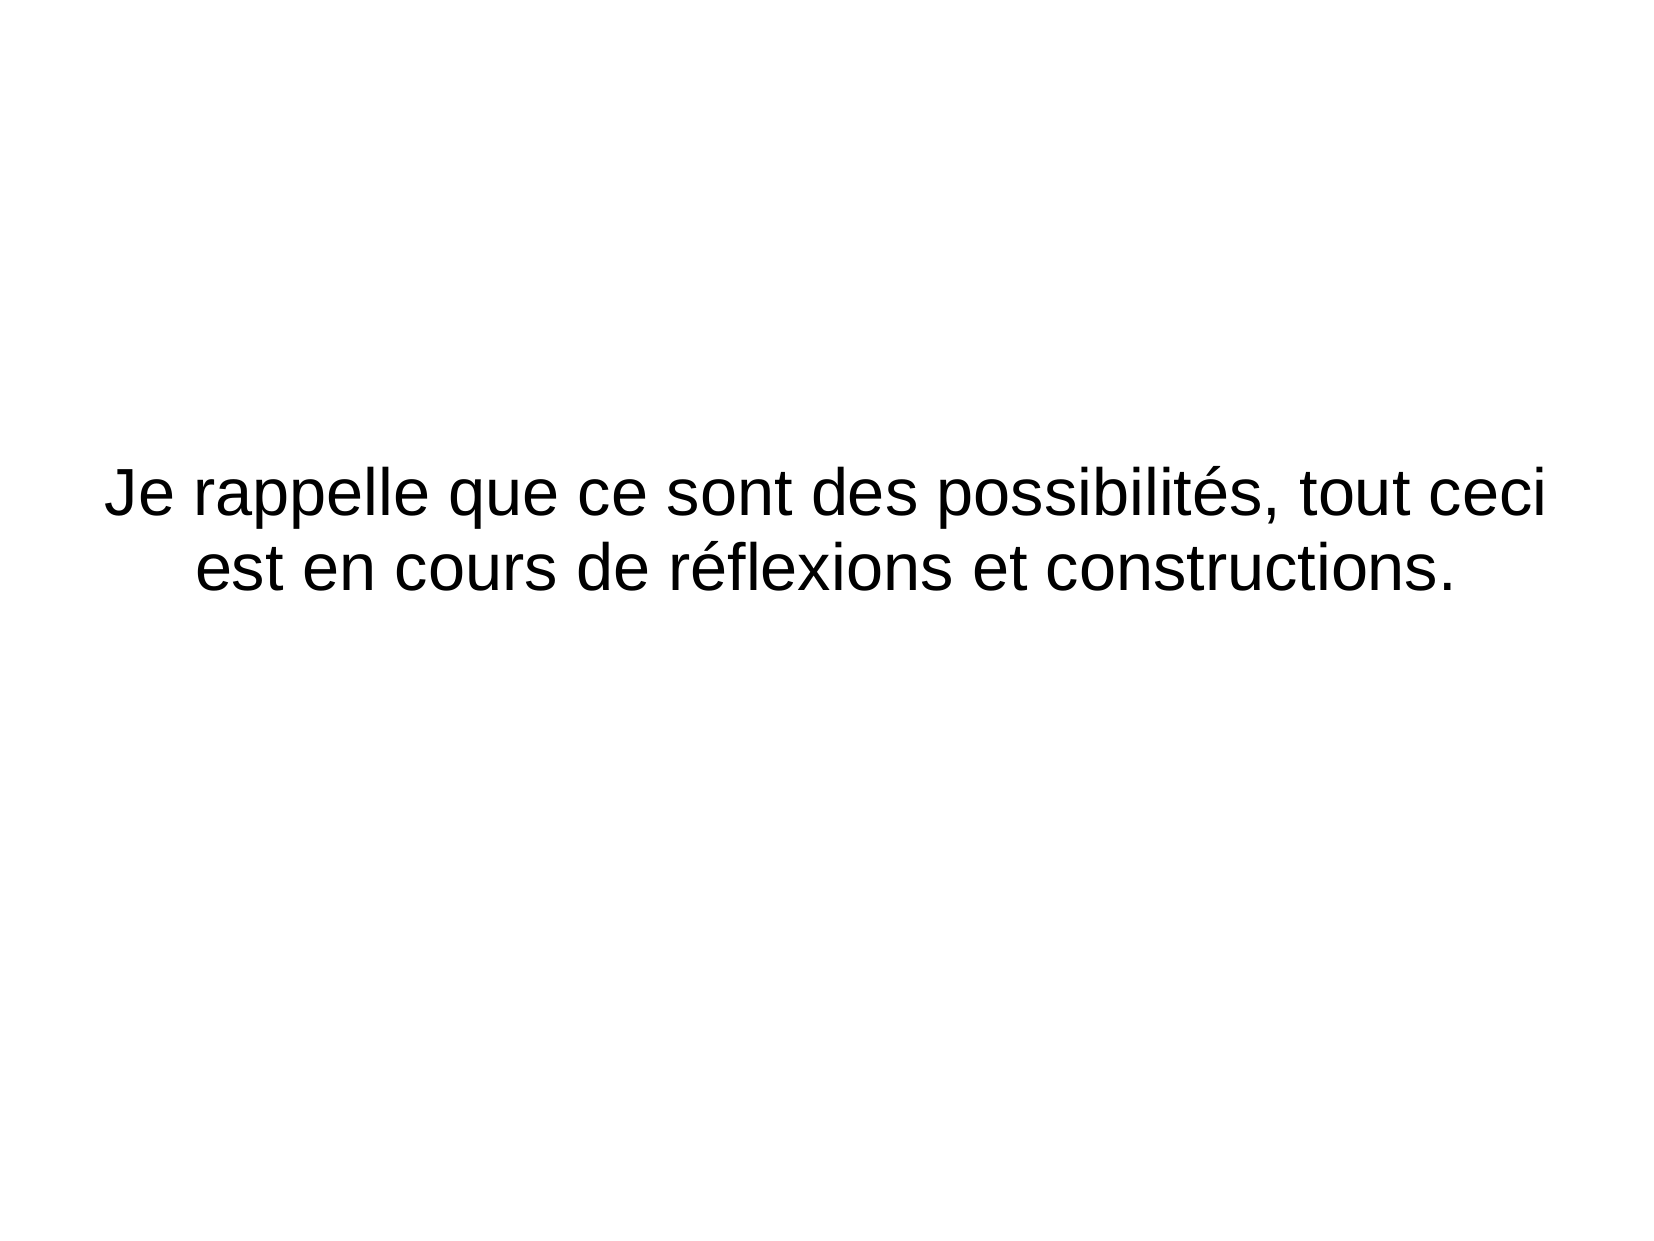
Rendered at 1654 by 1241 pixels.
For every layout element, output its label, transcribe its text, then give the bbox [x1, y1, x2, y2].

subtitle Je rappelle que ce sont des possibilités, tout ceci est en cours de réflexions et constructions. [82, 49, 1571, 1010]
